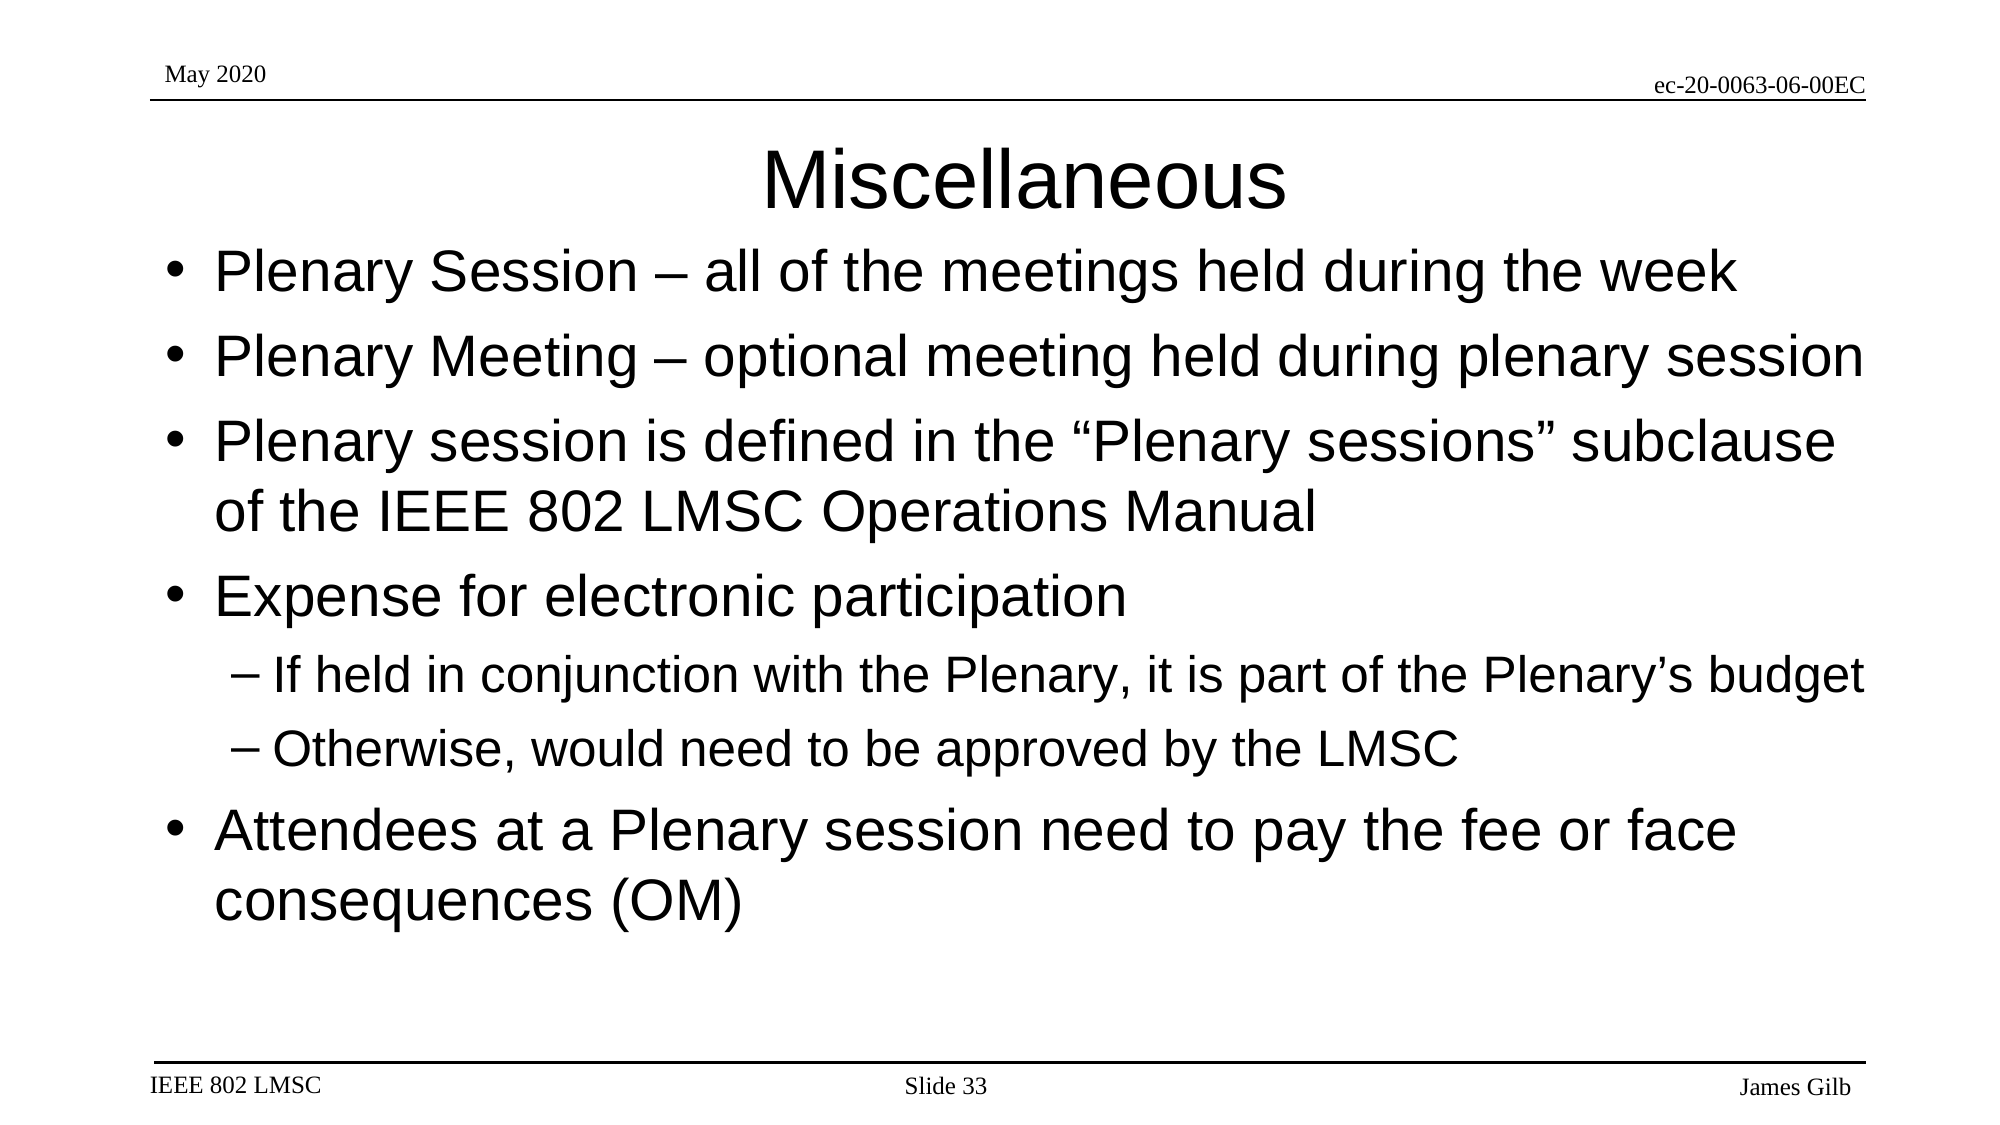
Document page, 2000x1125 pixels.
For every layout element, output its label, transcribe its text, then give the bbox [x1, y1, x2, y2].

list Plenary Session – all of the meetings held during the week Plenary Meeting – optional meeting held during plenary session Plenary session is defined in the “Plenary sessions” subclause of the IEEE 802 LMSC Operations Manual Expense for electronic participation If held in conjunction with the Plenary, it is part of the Plenary’s budget Otherwise, would need to be approved by the LMSC Attendees at a Plenary session need to pay the fee or face consequences (OM) [149, 224, 1900, 1036]
title Miscellaneous [149, 112, 1900, 224]
